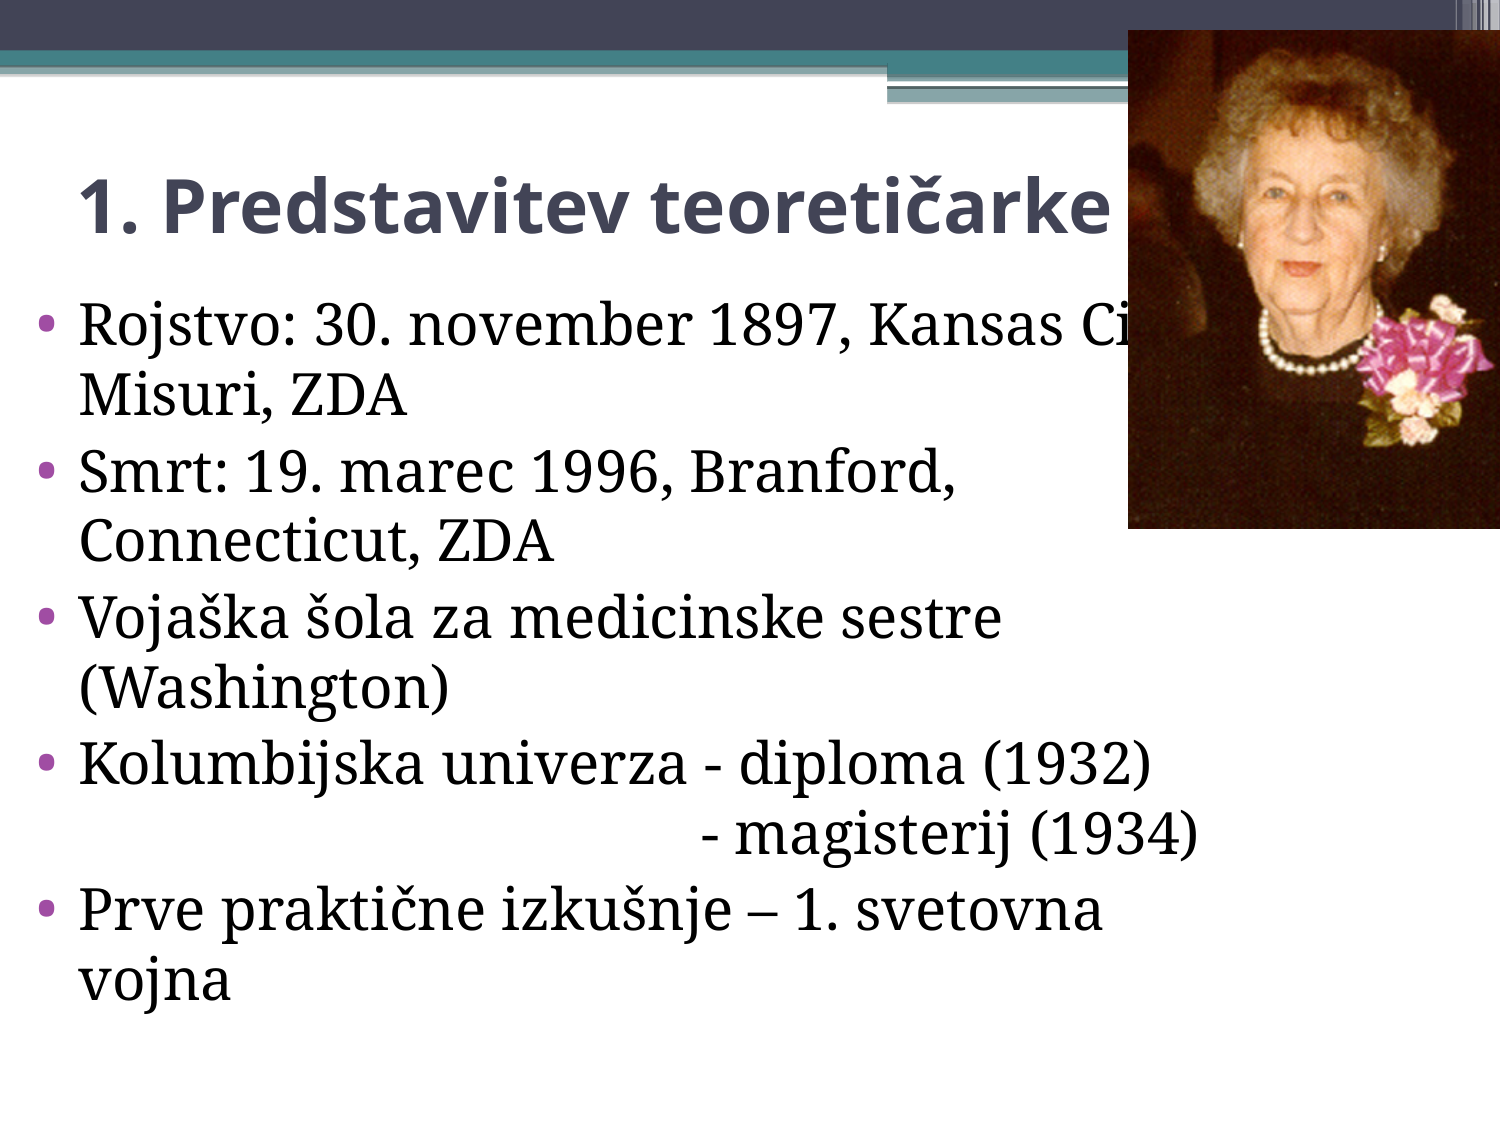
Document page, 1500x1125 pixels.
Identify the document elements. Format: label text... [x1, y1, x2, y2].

picture [1128, 30, 1500, 529]
title 1. Predstavitev teoretičarke [61, 115, 1128, 279]
list Rojstvo: 30. november 1897, Kansas City, Misuri, ZDA Smrt: 19. marec 1996, Branford, Connecticut, ZDA Vojaška šola za medicinske sestre (Washington) Kolumbijska univerza - diploma (1932) - magisterij (1934) Prve praktične izkušnje – 1. svetovna vojna [3, 279, 1218, 1125]
